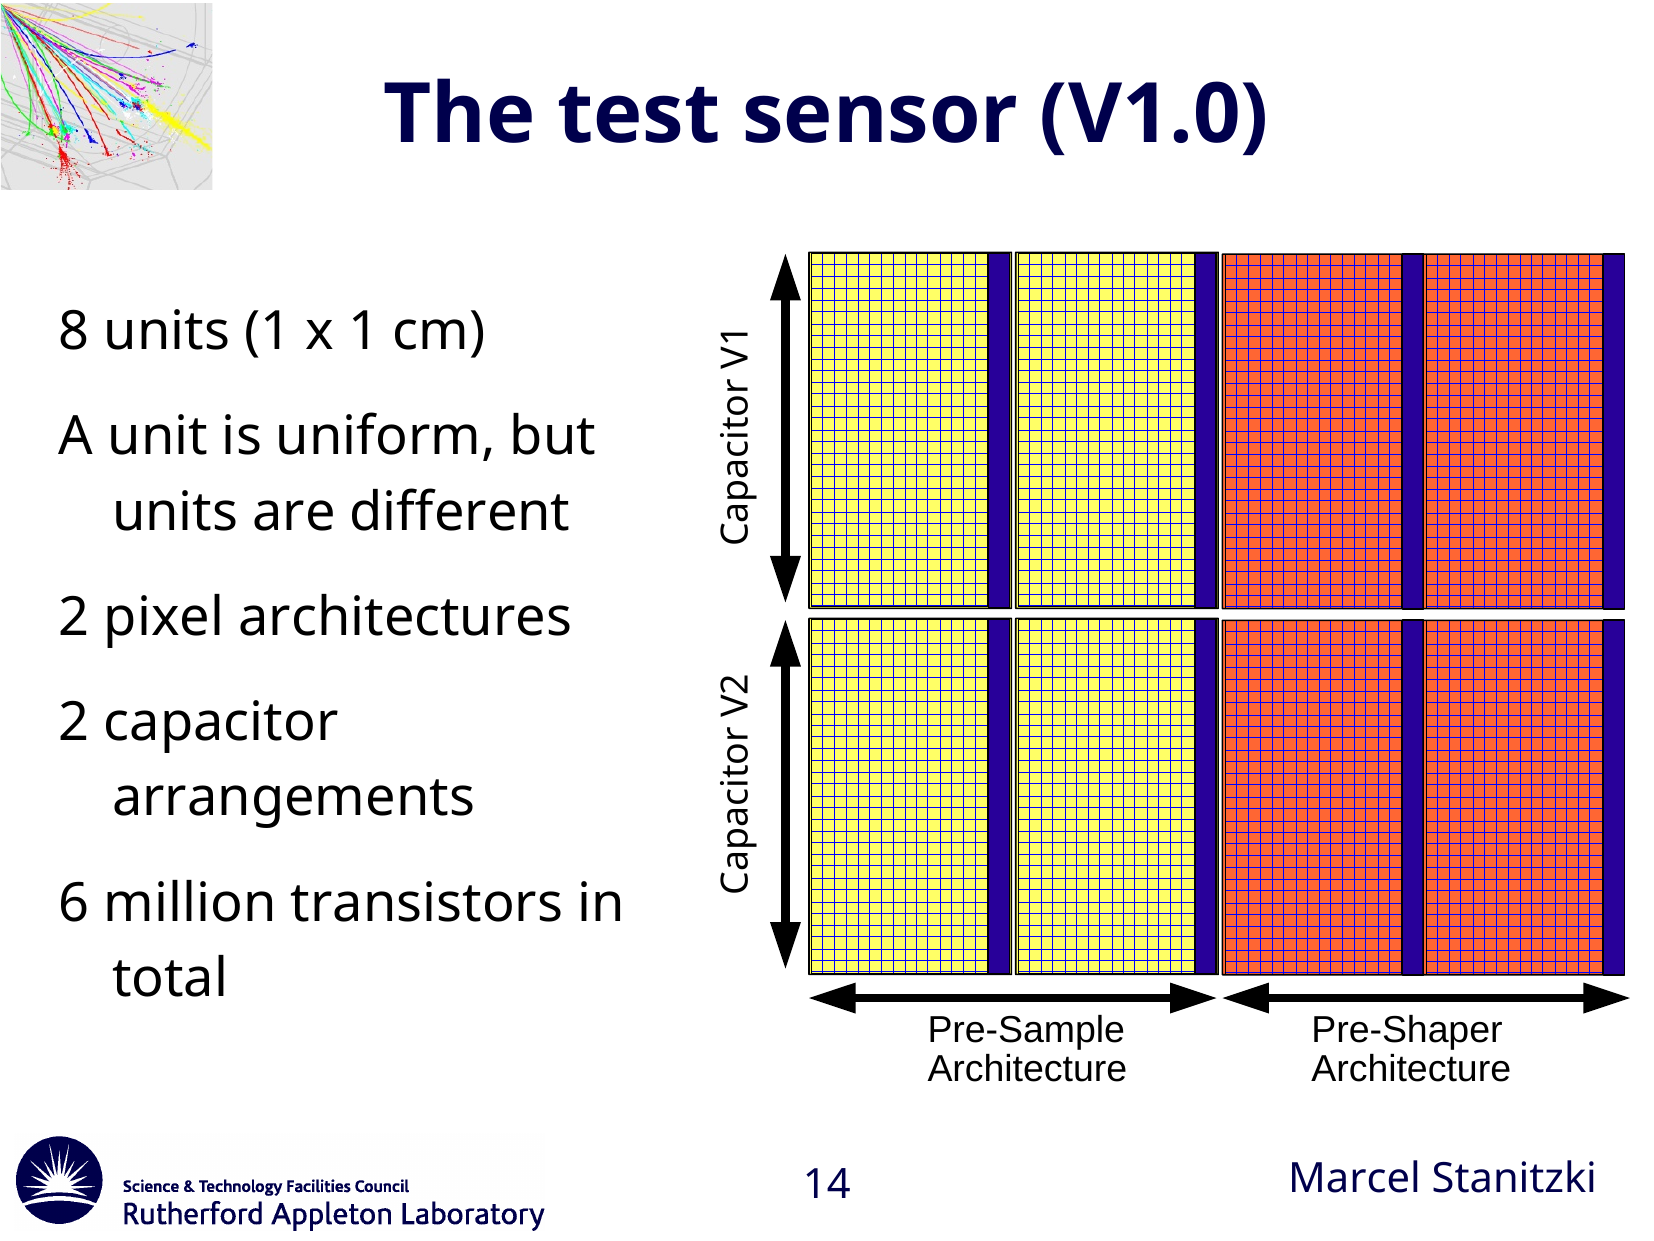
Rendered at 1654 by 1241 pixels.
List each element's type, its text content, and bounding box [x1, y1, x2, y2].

text_box Pre-Sample Architecture [912, 1003, 1143, 1103]
picture [1225, 253, 1402, 609]
picture [1017, 252, 1195, 608]
text_box Capacitor V2 [702, 631, 763, 911]
picture [1425, 620, 1603, 976]
picture [810, 252, 988, 608]
text_box Capacitor V1 [702, 283, 763, 562]
text_box [1015, 618, 1219, 975]
picture [14, 1133, 545, 1231]
picture [1225, 620, 1402, 976]
picture [810, 618, 988, 974]
picture [1017, 618, 1195, 974]
text_box [1402, 253, 1425, 609]
picture [0, 3, 213, 190]
title The test sensor (V1.0) [203, 5, 1451, 213]
text_box [808, 618, 1012, 975]
text_box [1015, 252, 1219, 609]
text_box [1402, 620, 1425, 976]
text_box [1603, 253, 1625, 609]
text_box [1603, 620, 1625, 976]
picture [1425, 253, 1603, 609]
text_box Pre-Shaper Architecture [1296, 1003, 1527, 1105]
text_box [808, 252, 1012, 609]
list 8 units (1 x 1 cm) A unit is uniform, but units are different 2 pixel architectures 2 capacitor arrangements 6 million transistors in total [41, 290, 680, 1094]
